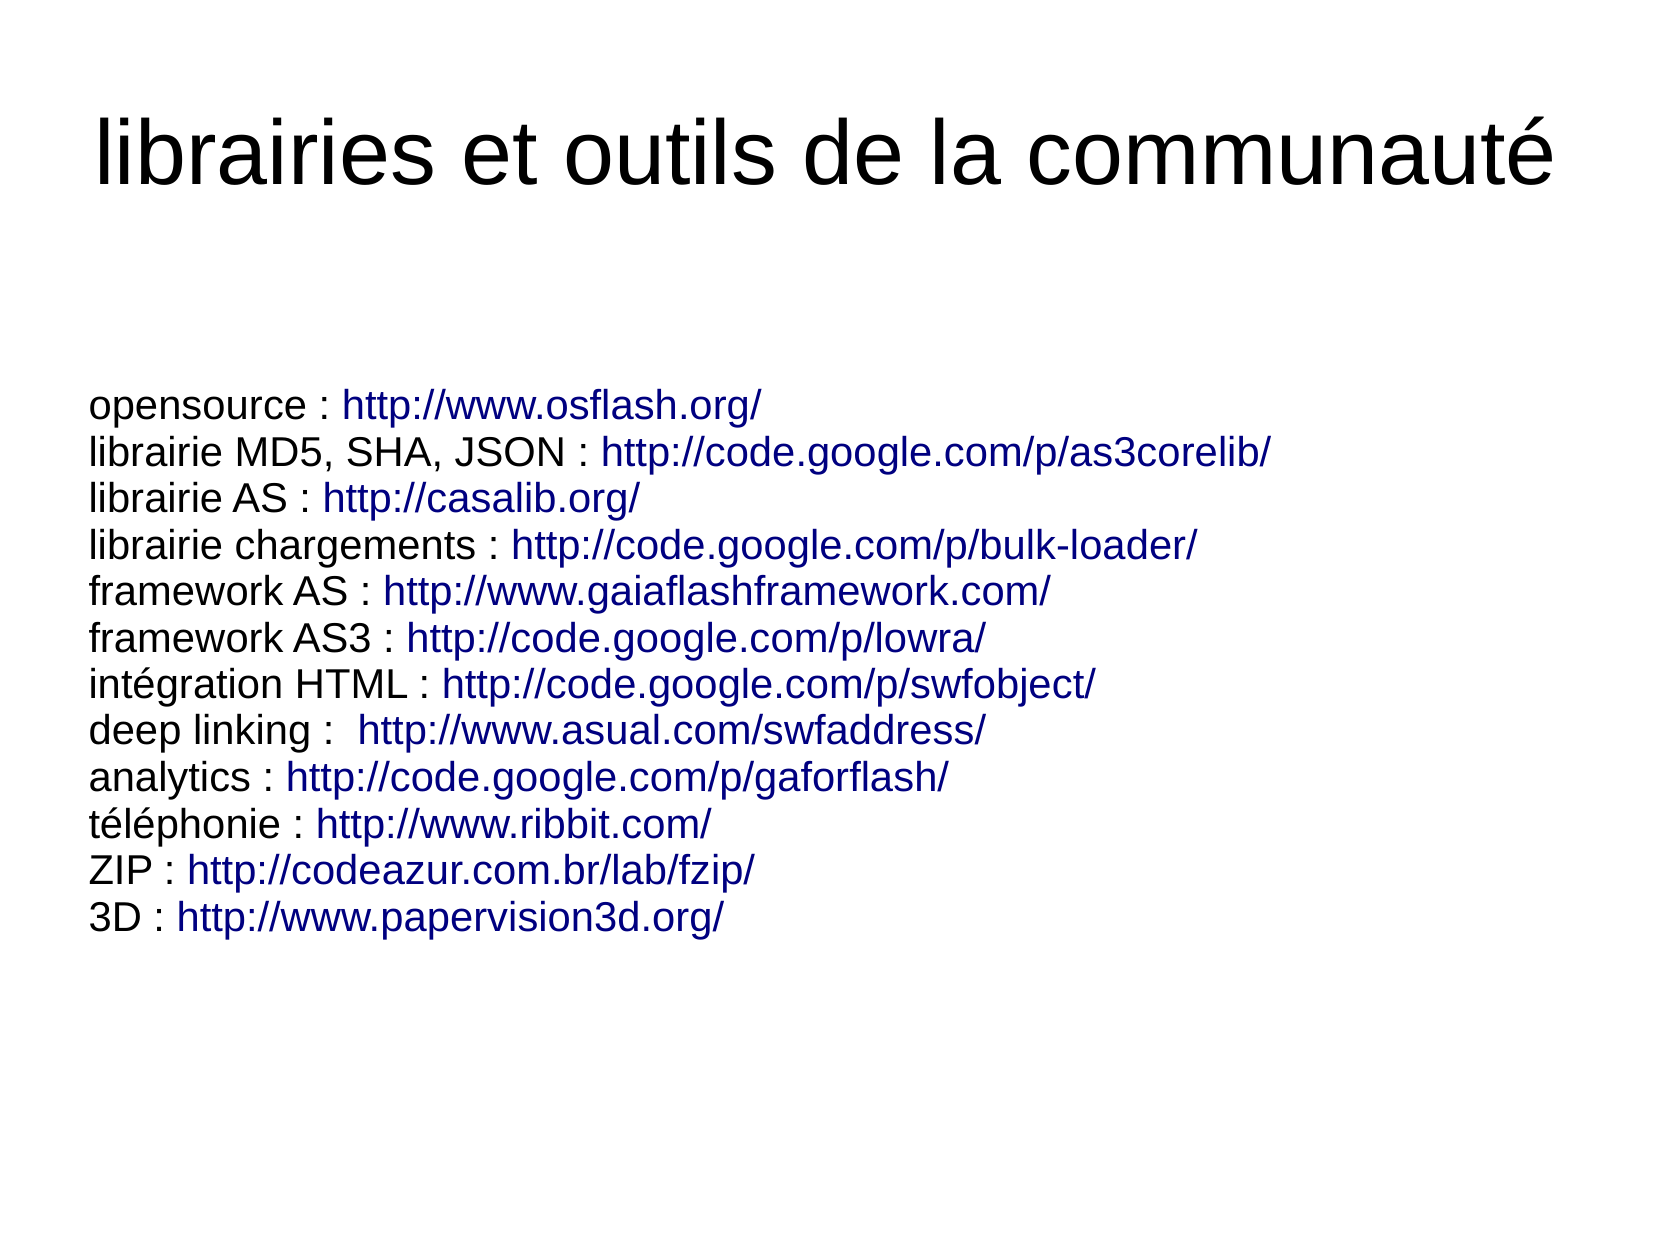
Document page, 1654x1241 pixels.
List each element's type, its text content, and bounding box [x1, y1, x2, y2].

subtitle opensource : http://www.osflash.org/ librairie MD5, SHA, JSON : http://code.google.com/p/as3corelib/ librairie AS : http://casalib.org/ librairie chargements : http://code.google.com/p/bulk-loader/ framework AS : http://www.gaiaflashframework.com/ framework AS3 : http://code.google.com/p/lowra/ intégration HTML : http://code.google.com/p/swfobject/ deep linking : http://www.asual.com/swfaddress/ analytics : http://code.google.com/p/gaforflash/ téléphonie : http://www.ribbit.com/ ZIP : http://codeazur.com.br/lab/fzip/ 3D : http://www.papervision3d.org/ [88, 177, 1577, 1192]
title librairies et outils de la communauté [82, 49, 1571, 257]
